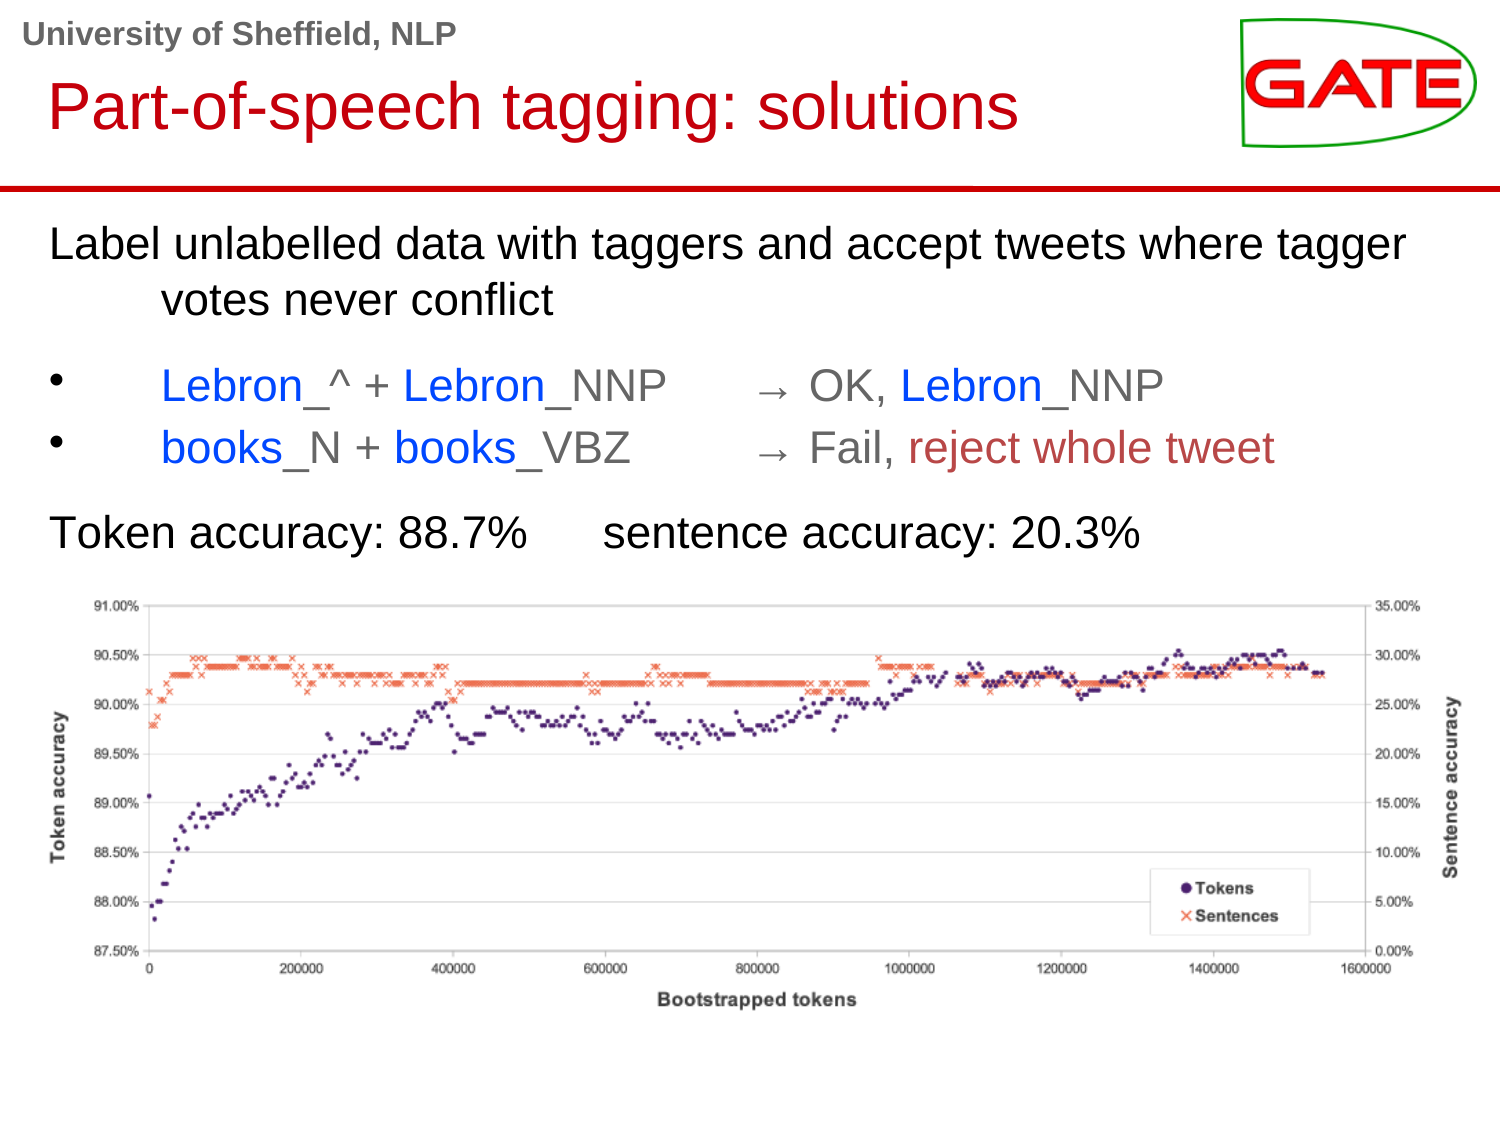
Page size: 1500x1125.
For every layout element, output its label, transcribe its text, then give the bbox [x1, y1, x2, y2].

picture [1240, 18, 1477, 148]
text_box Part-of-speech tagging: solutions [47, 47, 1267, 168]
text_box Label unlabelled data with taggers and accept tweets where tagger votes never conflict Lebron_^ + Lebron_NNP → OK, Lebron_NNP books_N + books_VBZ → Fail, reject whole tweet Token accuracy: 88.7% sentence accuracy: 20.3% [47, 212, 1500, 1064]
picture [41, 588, 1467, 1016]
